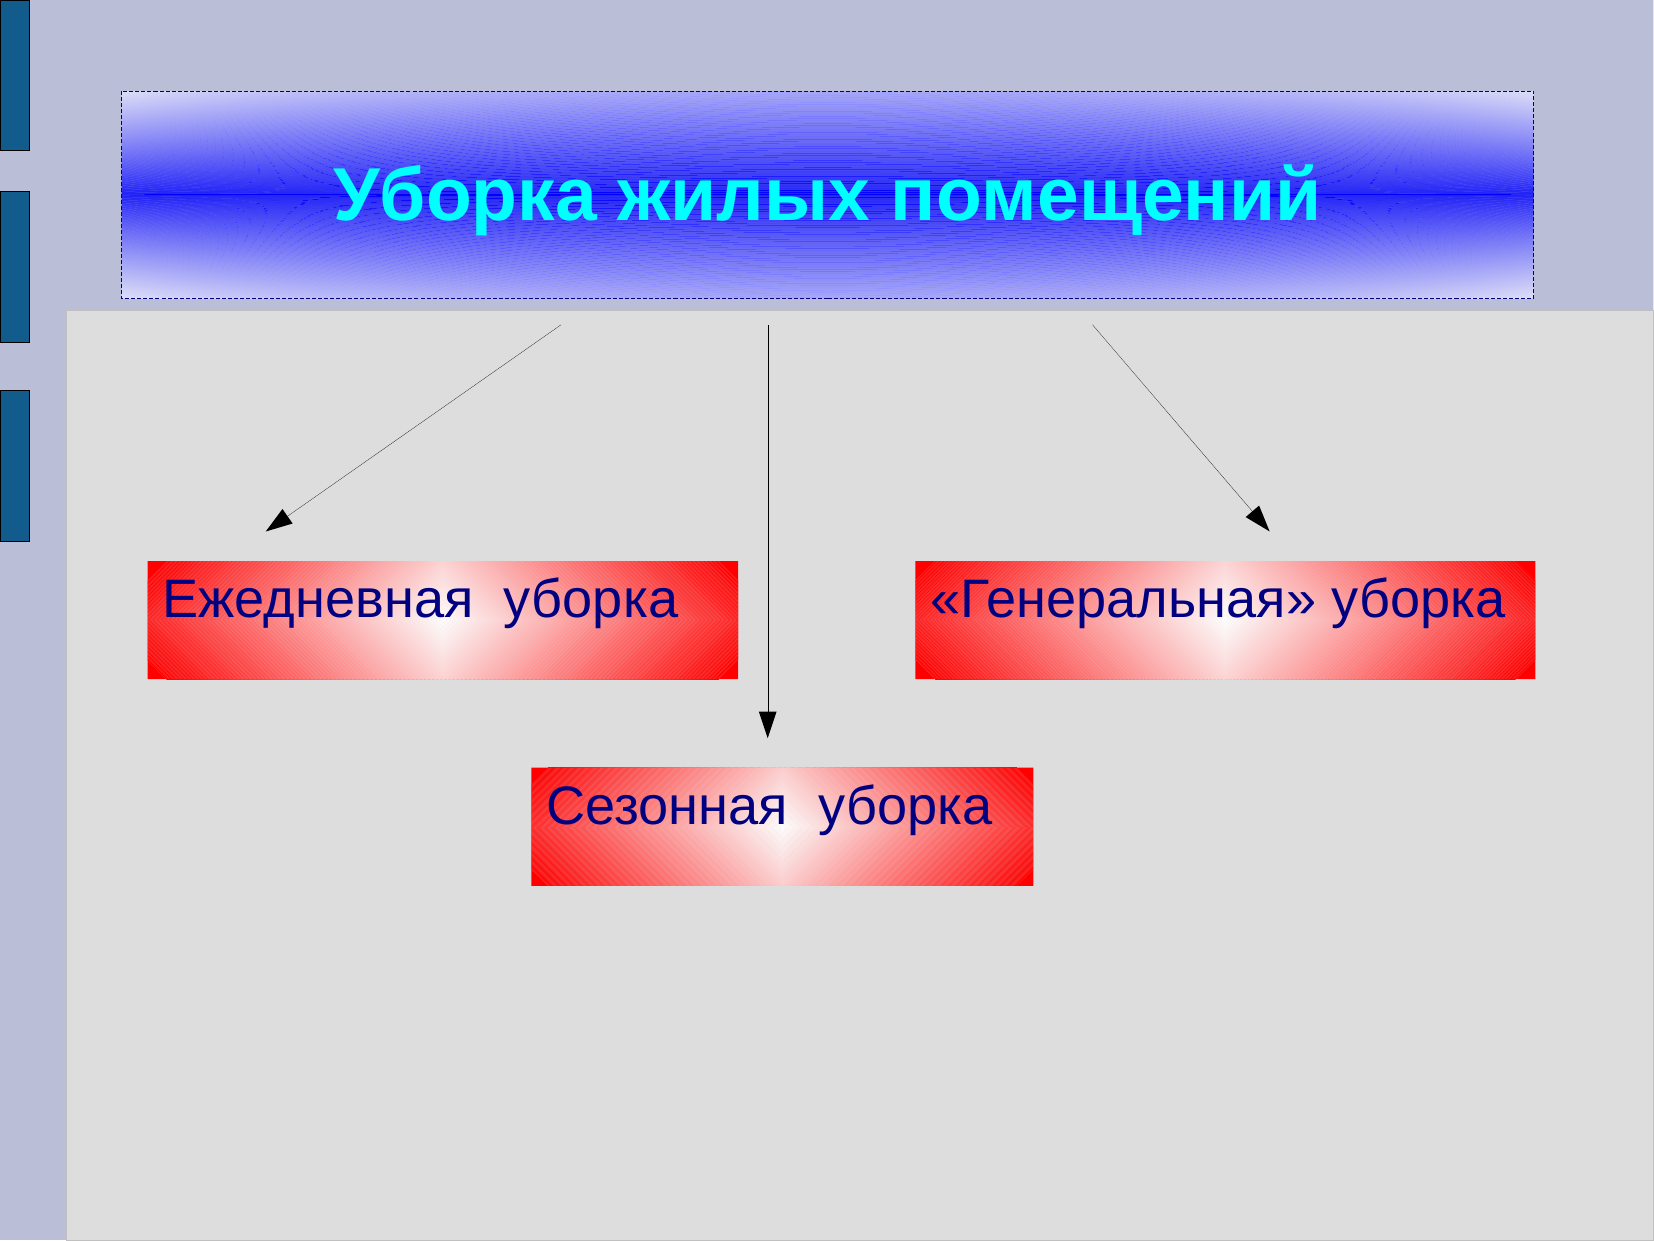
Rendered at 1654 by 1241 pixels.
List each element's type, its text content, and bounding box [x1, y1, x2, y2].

text_box Ежедневная уборка [147, 561, 739, 680]
text_box «Генеральная» уборка [915, 561, 1536, 680]
text_box Сезонная уборка [531, 767, 1034, 886]
title Уборка жилых помещений [121, 91, 1534, 299]
